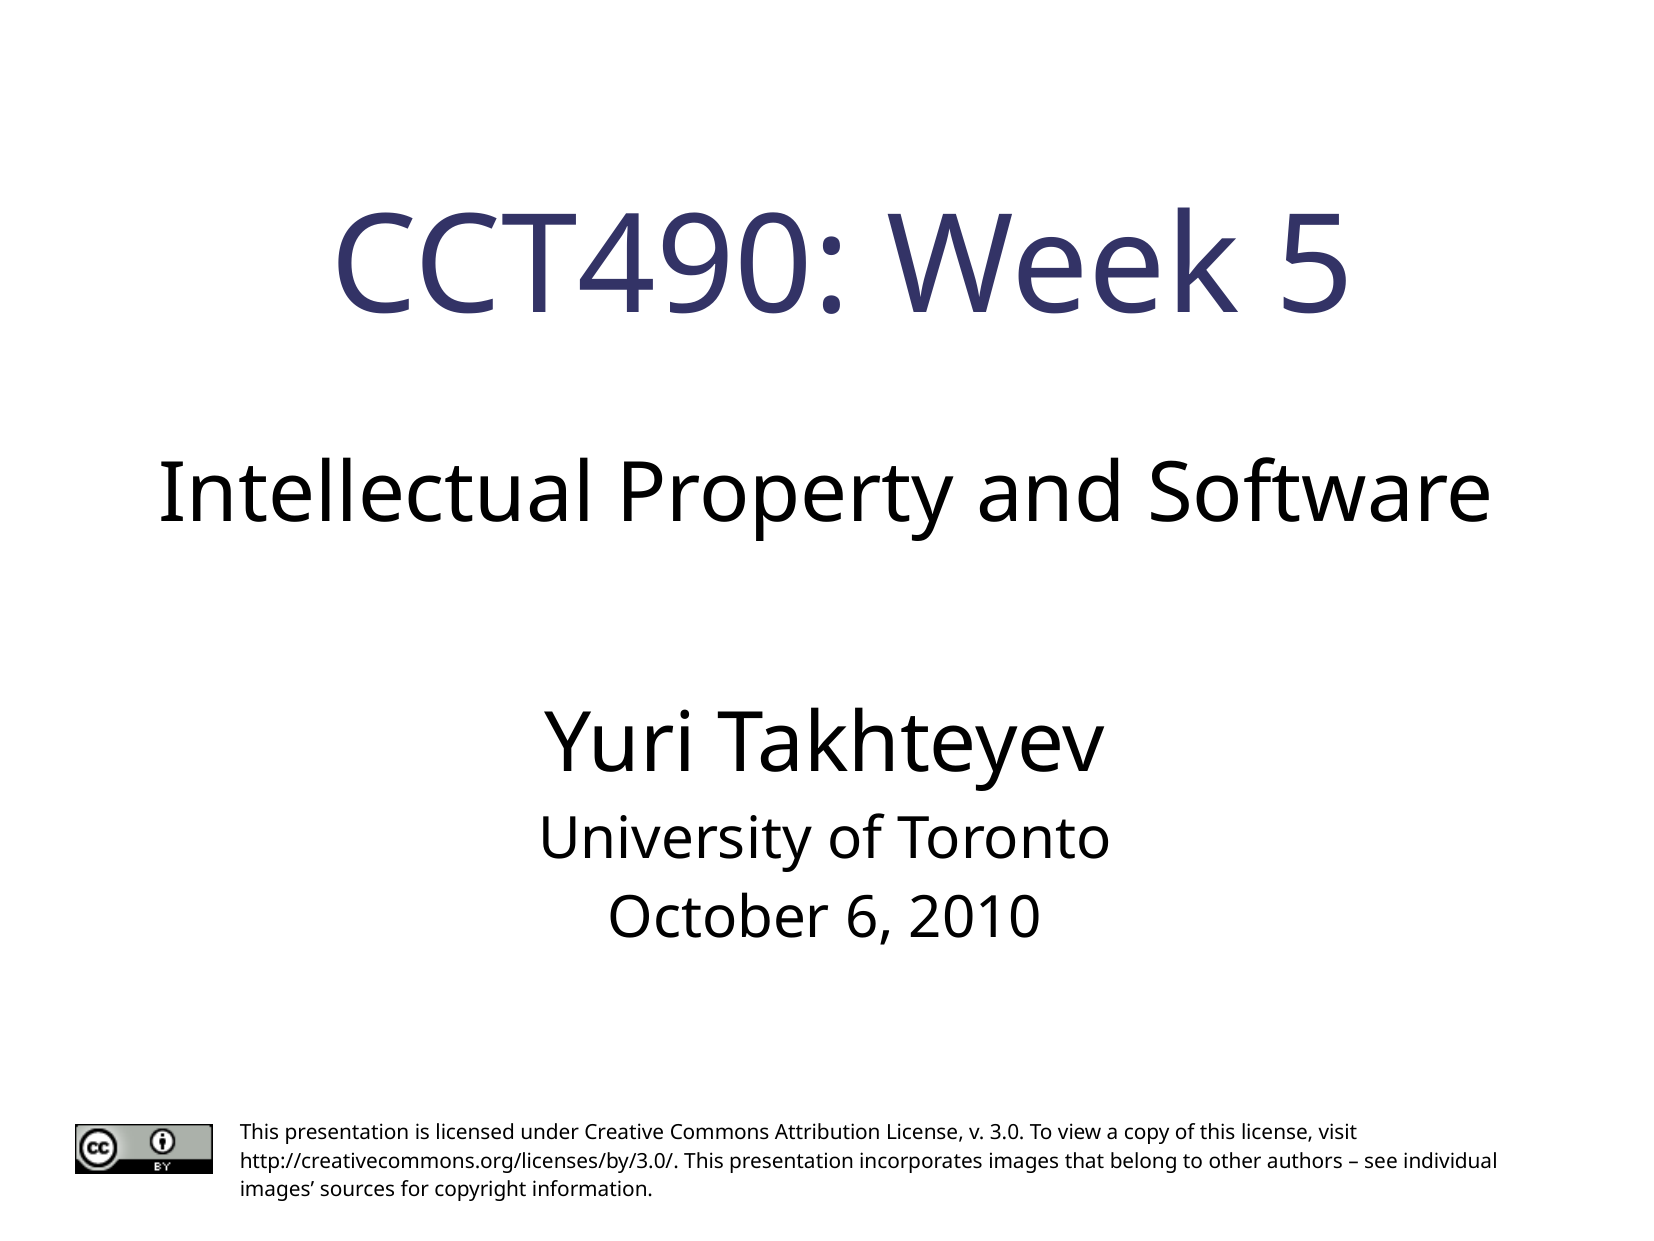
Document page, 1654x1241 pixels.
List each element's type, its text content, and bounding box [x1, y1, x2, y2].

title CCT490: Week 5 [34, 155, 1651, 363]
text_box This presentation is licensed under Creative Commons Attribution License, v. 3.0. To view a copy of this license, visit http://creativecommons.org/licenses/by/3.0/. This presentation incorporates images that belong to other authors – see individual images’ sources for copyright information. [225, 1110, 1576, 1201]
picture [75, 1124, 213, 1174]
text_box Yuri Takhteyev University of Toronto October 6, 2010 [150, 675, 1501, 933]
subtitle Intellectual Property and Software [0, 375, 1654, 603]
